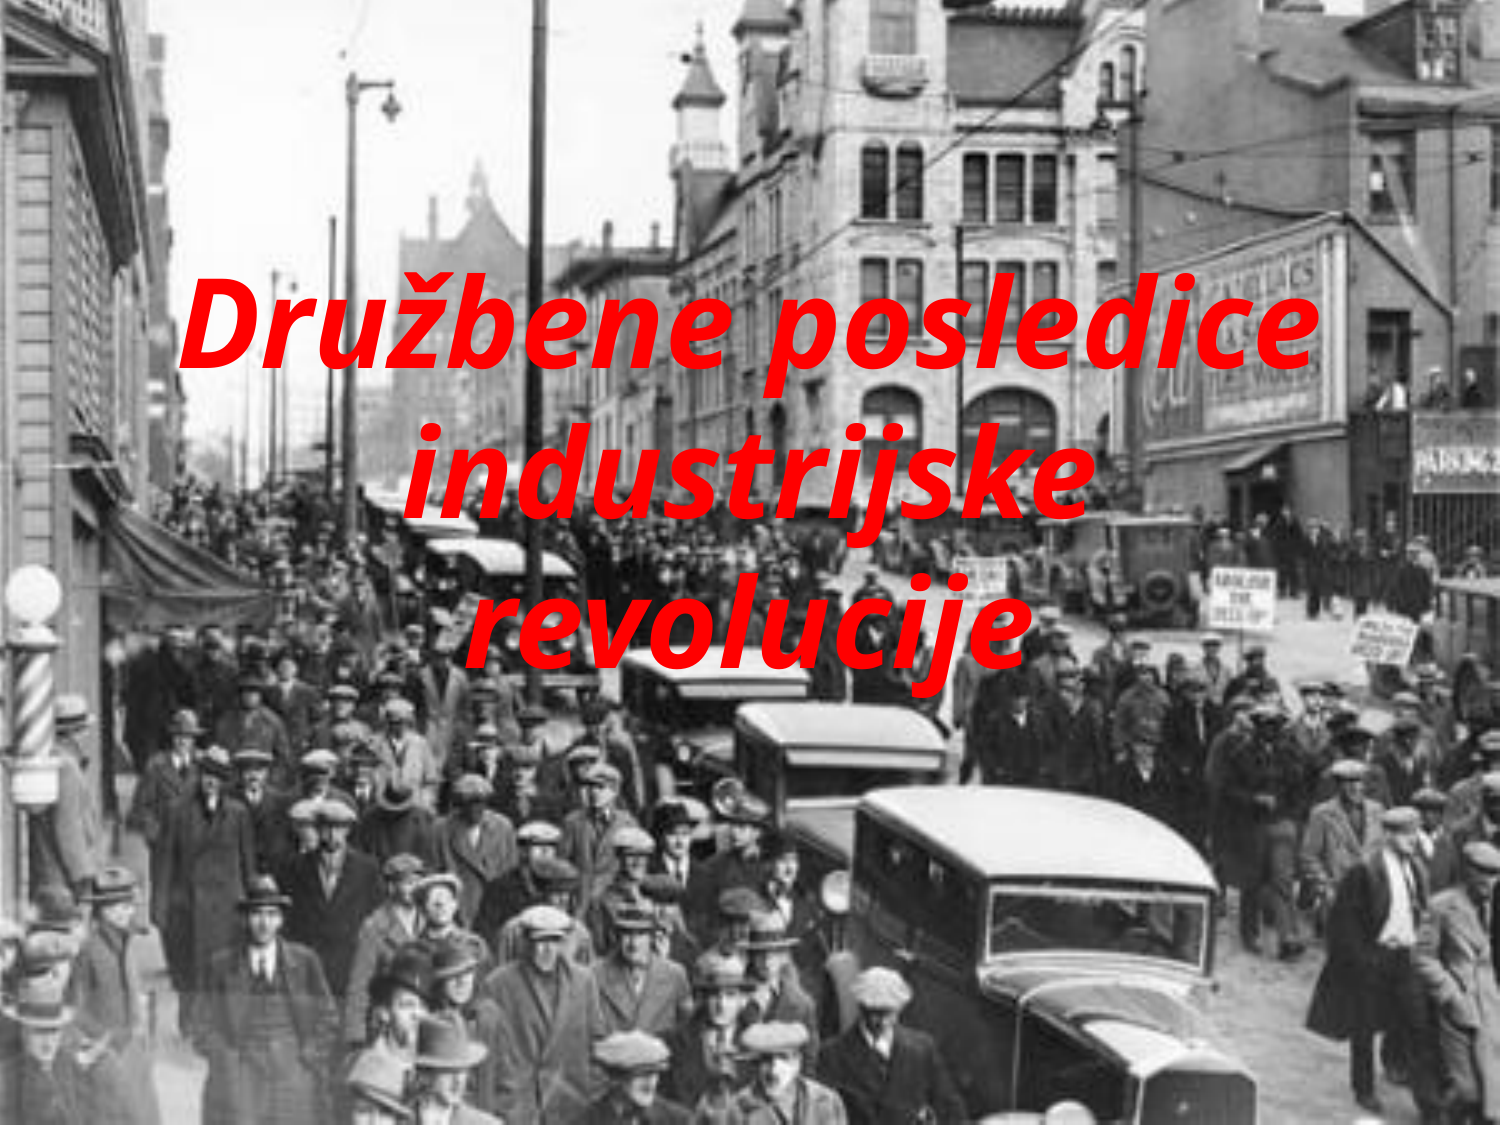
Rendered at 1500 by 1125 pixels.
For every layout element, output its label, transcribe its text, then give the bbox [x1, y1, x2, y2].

title Družbene posledice industrijske revolucije [112, 375, 1388, 563]
picture [0, 0, 1500, 1125]
